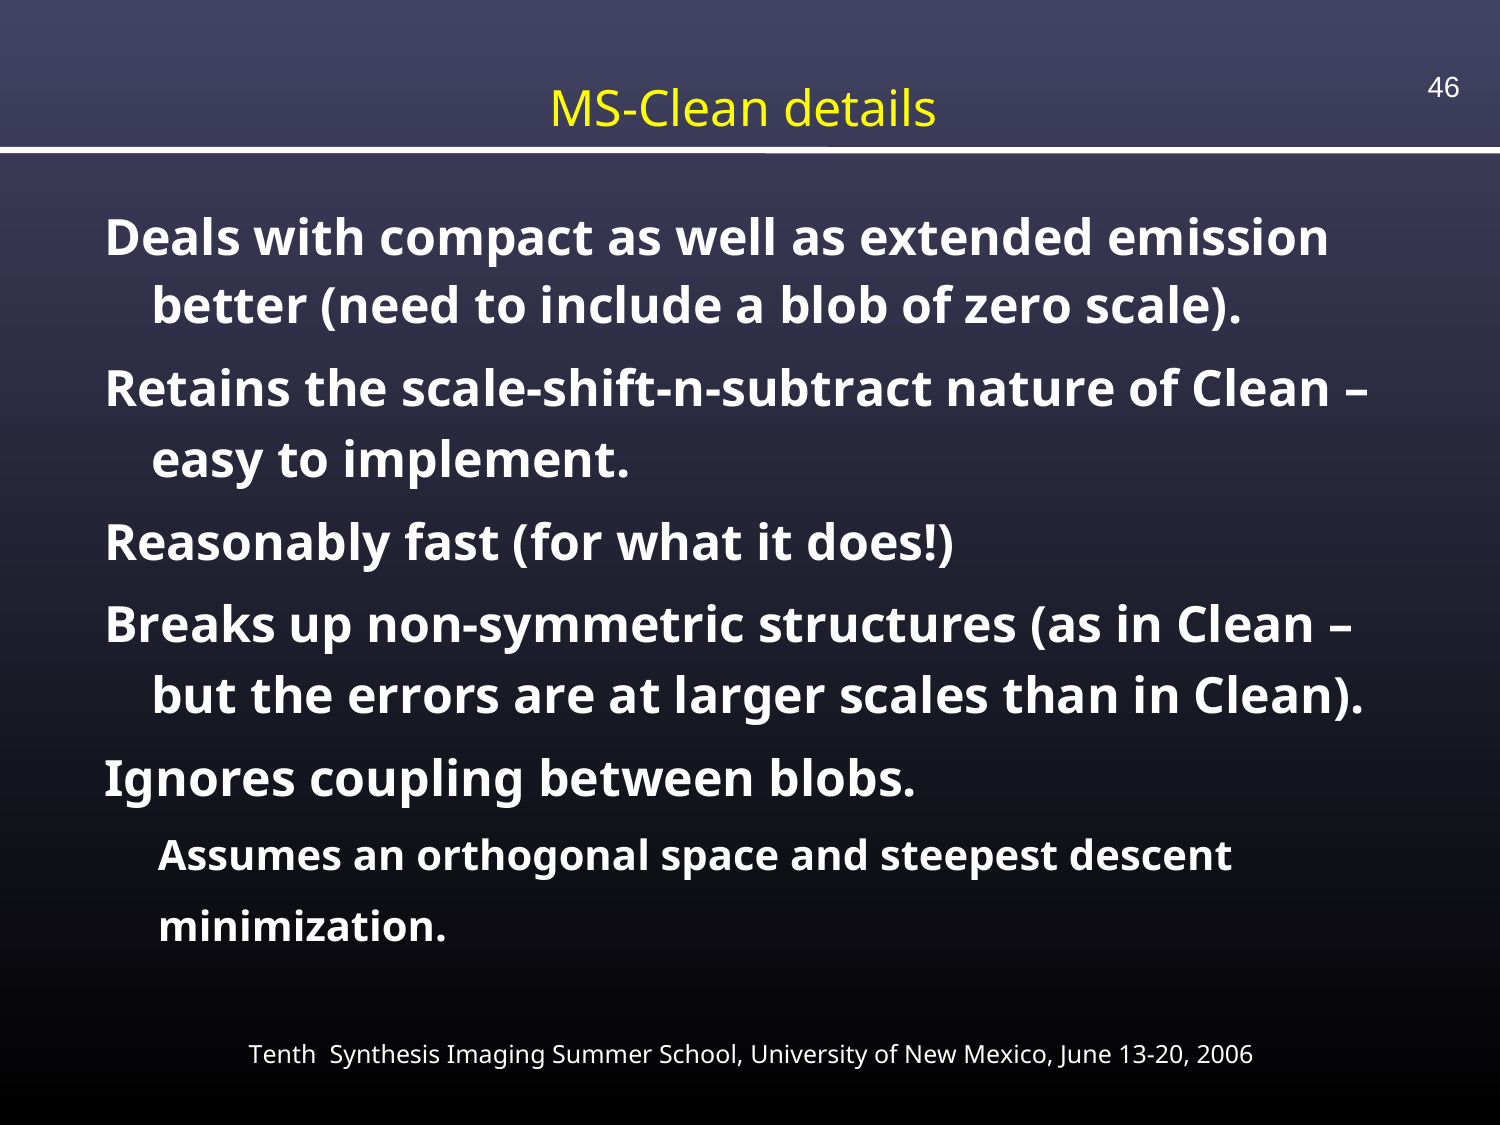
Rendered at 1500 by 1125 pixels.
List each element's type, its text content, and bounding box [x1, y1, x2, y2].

subtitle Deals with compact as well as extended emission better (need to include a blob of zero scale). Retains the scale-shift-n-subtract nature of Clean – easy to implement. Reasonably fast (for what it does!) Breaks up non-symmetric structures (as in Clean – but the errors are at larger scales than in Clean). Ignores coupling between blobs. Assumes an orthogonal space and steepest descent minimization. [104, 201, 1380, 1023]
title MS-Clean details [112, 62, 1375, 151]
